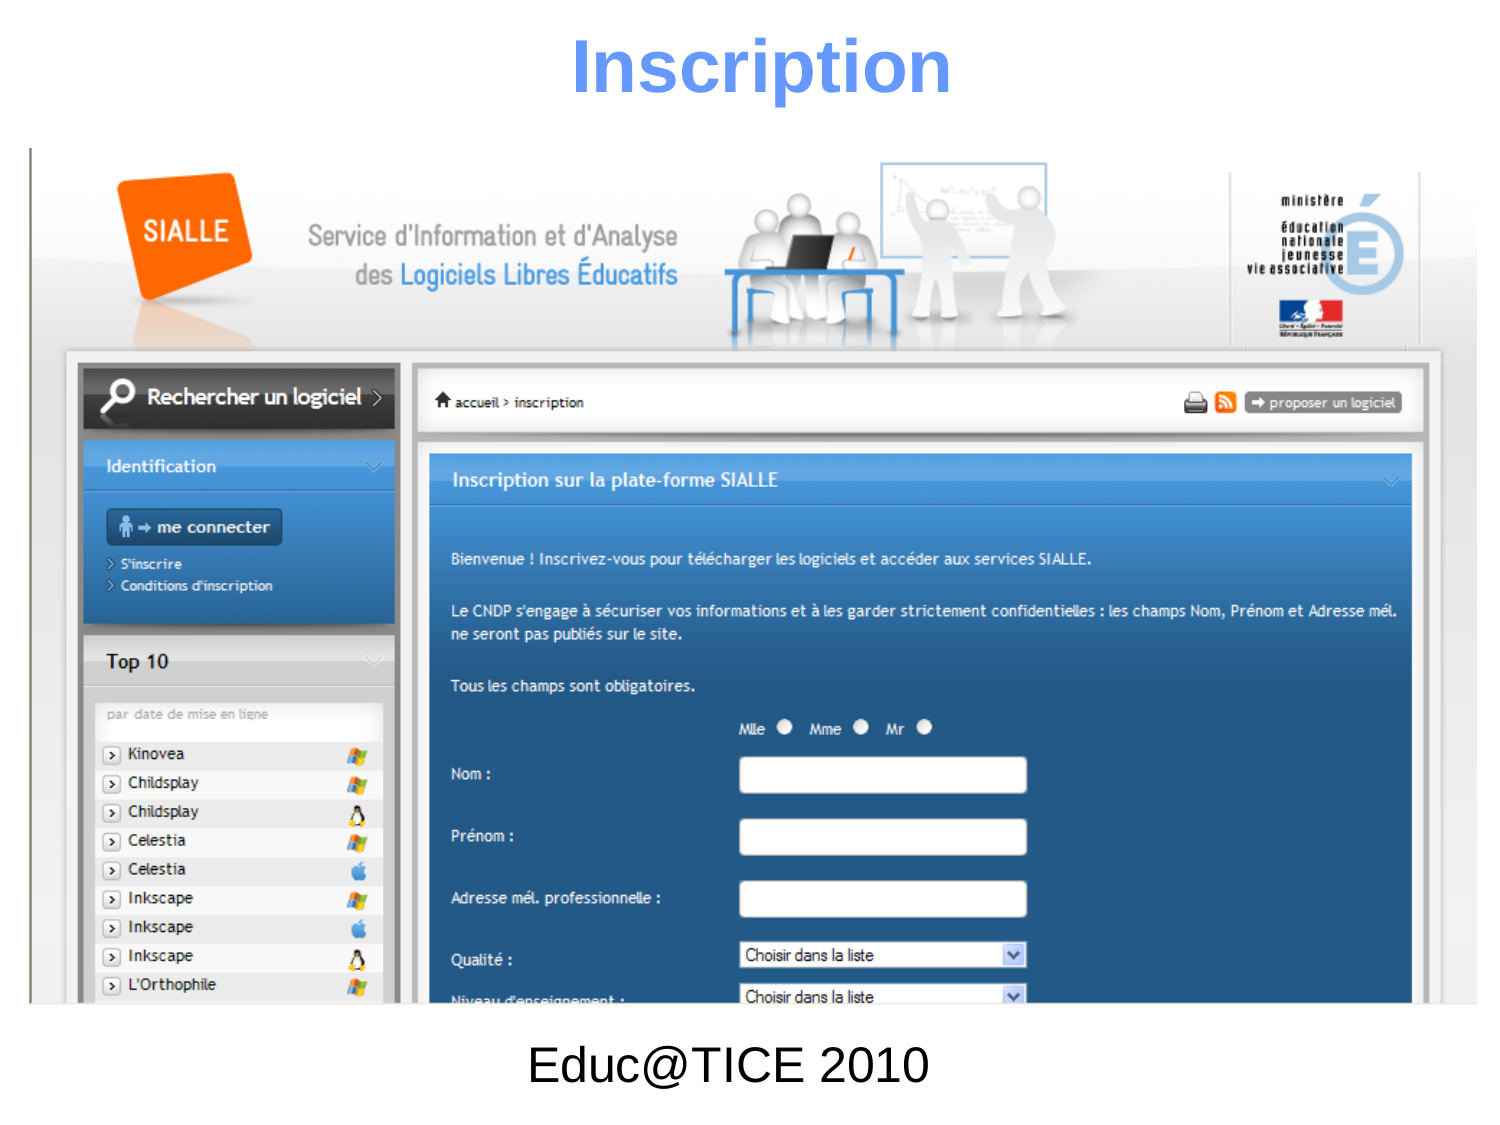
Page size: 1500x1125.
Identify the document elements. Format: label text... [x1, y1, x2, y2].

title Inscription [74, 0, 1450, 126]
picture [29, 148, 1477, 1006]
